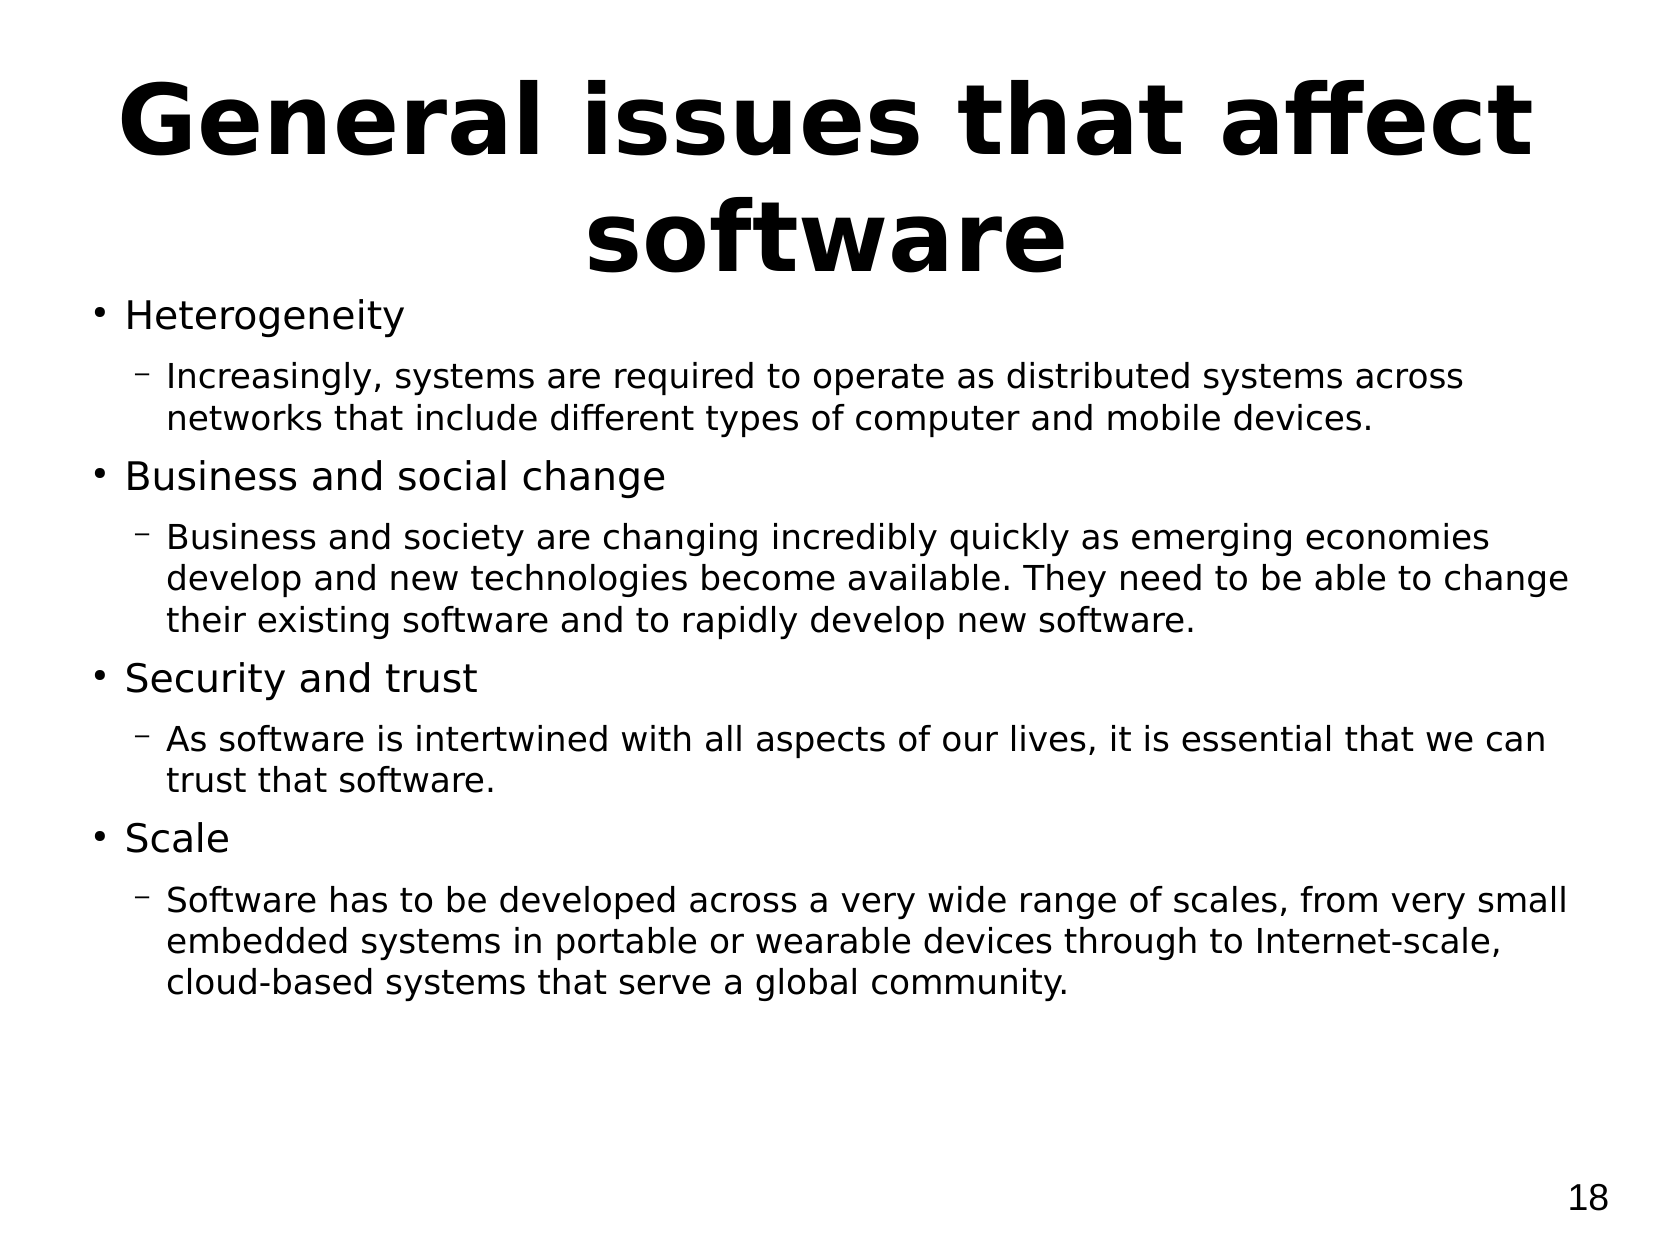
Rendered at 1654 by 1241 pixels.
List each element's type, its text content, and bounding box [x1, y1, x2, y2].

list Heterogeneity Increasingly, systems are required to operate as distributed systems across networks that include different types of computer and mobile devices. Business and social change Business and society are changing incredibly quickly as emerging economies develop and new technologies become available. They need to be able to change their existing software and to rapidly develop new software. Security and trust As software is intertwined with all aspects of our lives, it is essential that we can trust that software. Scale Software has to be developed across a very wide range of scales, from very small embedded systems in portable or wearable devices through to Internet-scale, cloud-based systems that serve a global community. [82, 290, 1571, 1010]
title General issues that affect software [82, 49, 1571, 195]
